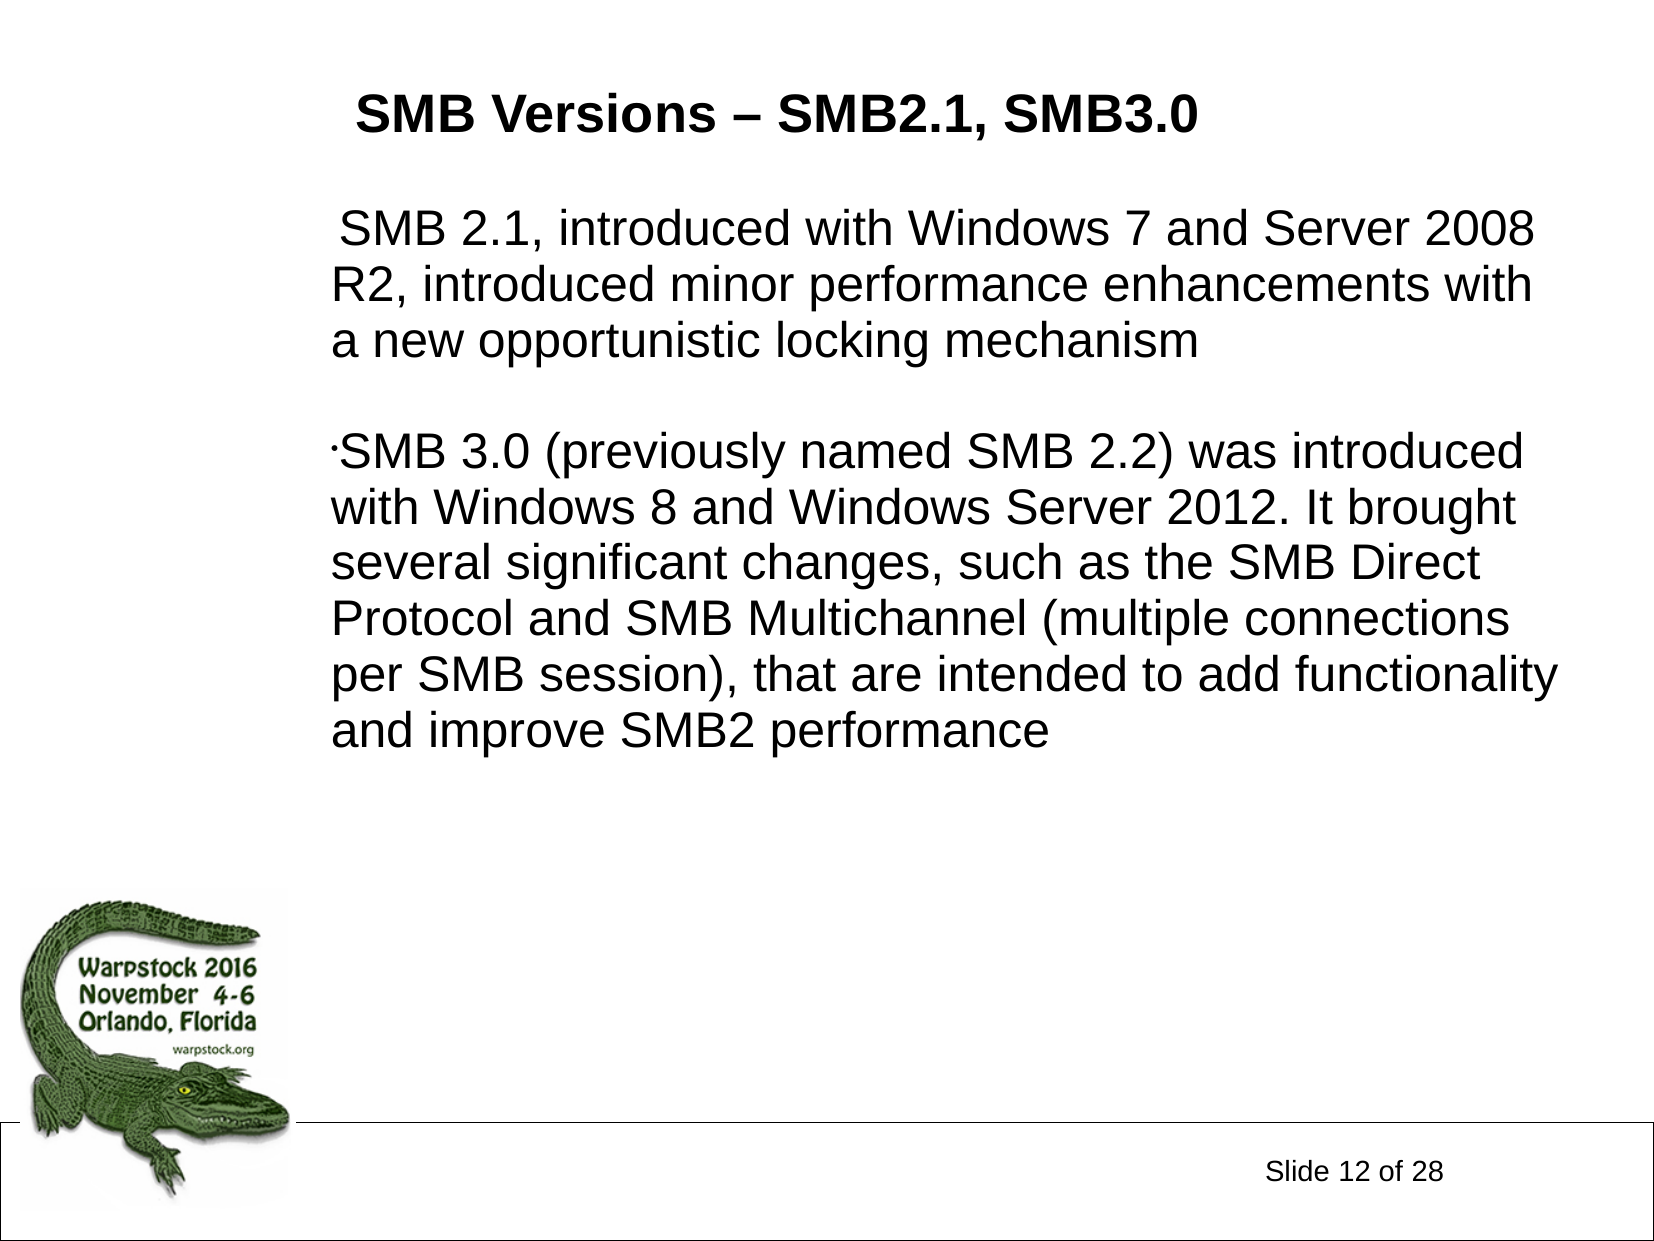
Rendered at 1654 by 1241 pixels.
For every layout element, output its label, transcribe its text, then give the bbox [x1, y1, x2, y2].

subtitle SMB 2.1, introduced with Windows 7 and Server 2008 R2, introduced minor performance enhancements with a new opportunistic locking mechanism SMB 3.0 (previously named SMB 2.2) was introduced with Windows 8 and Windows Server 2012. It brought several significant changes, such as the SMB Direct Protocol and SMB Multichannel (multiple connections per SMB session), that are intended to add functionality and improve SMB2 performance [318, 200, 1565, 1004]
picture [20, 888, 296, 1211]
title SMB Versions – SMB2.1, SMB3.0 [324, 49, 1571, 178]
